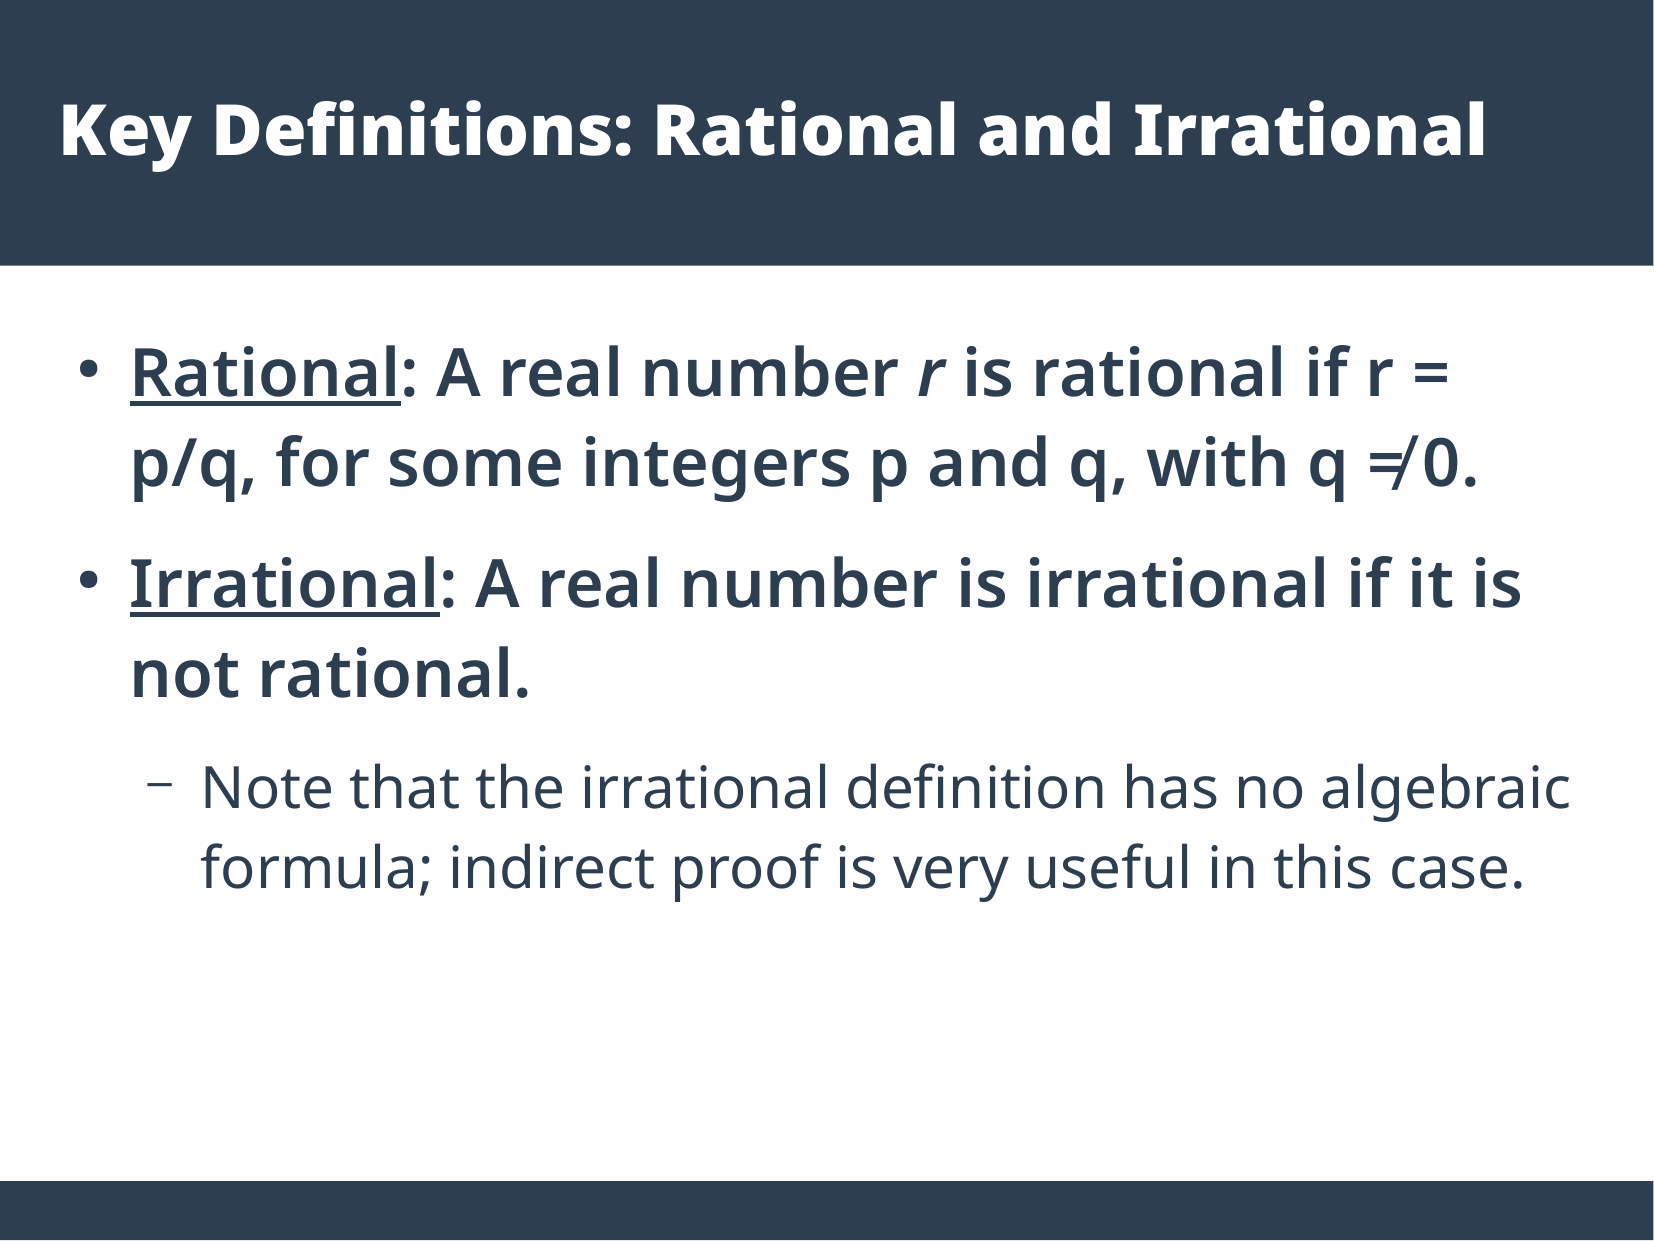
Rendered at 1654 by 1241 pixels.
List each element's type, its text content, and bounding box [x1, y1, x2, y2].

title Key Definitions: Rational and Irrational [59, 49, 1595, 207]
list Rational: A real number r is rational if r = p/q, for some integers p and q, with q ≠ 0. Irrational: A real number is irrational if it is not rational. Note that the irrational definition has no algebraic formula; indirect proof is very useful in this case. [59, 324, 1595, 991]
